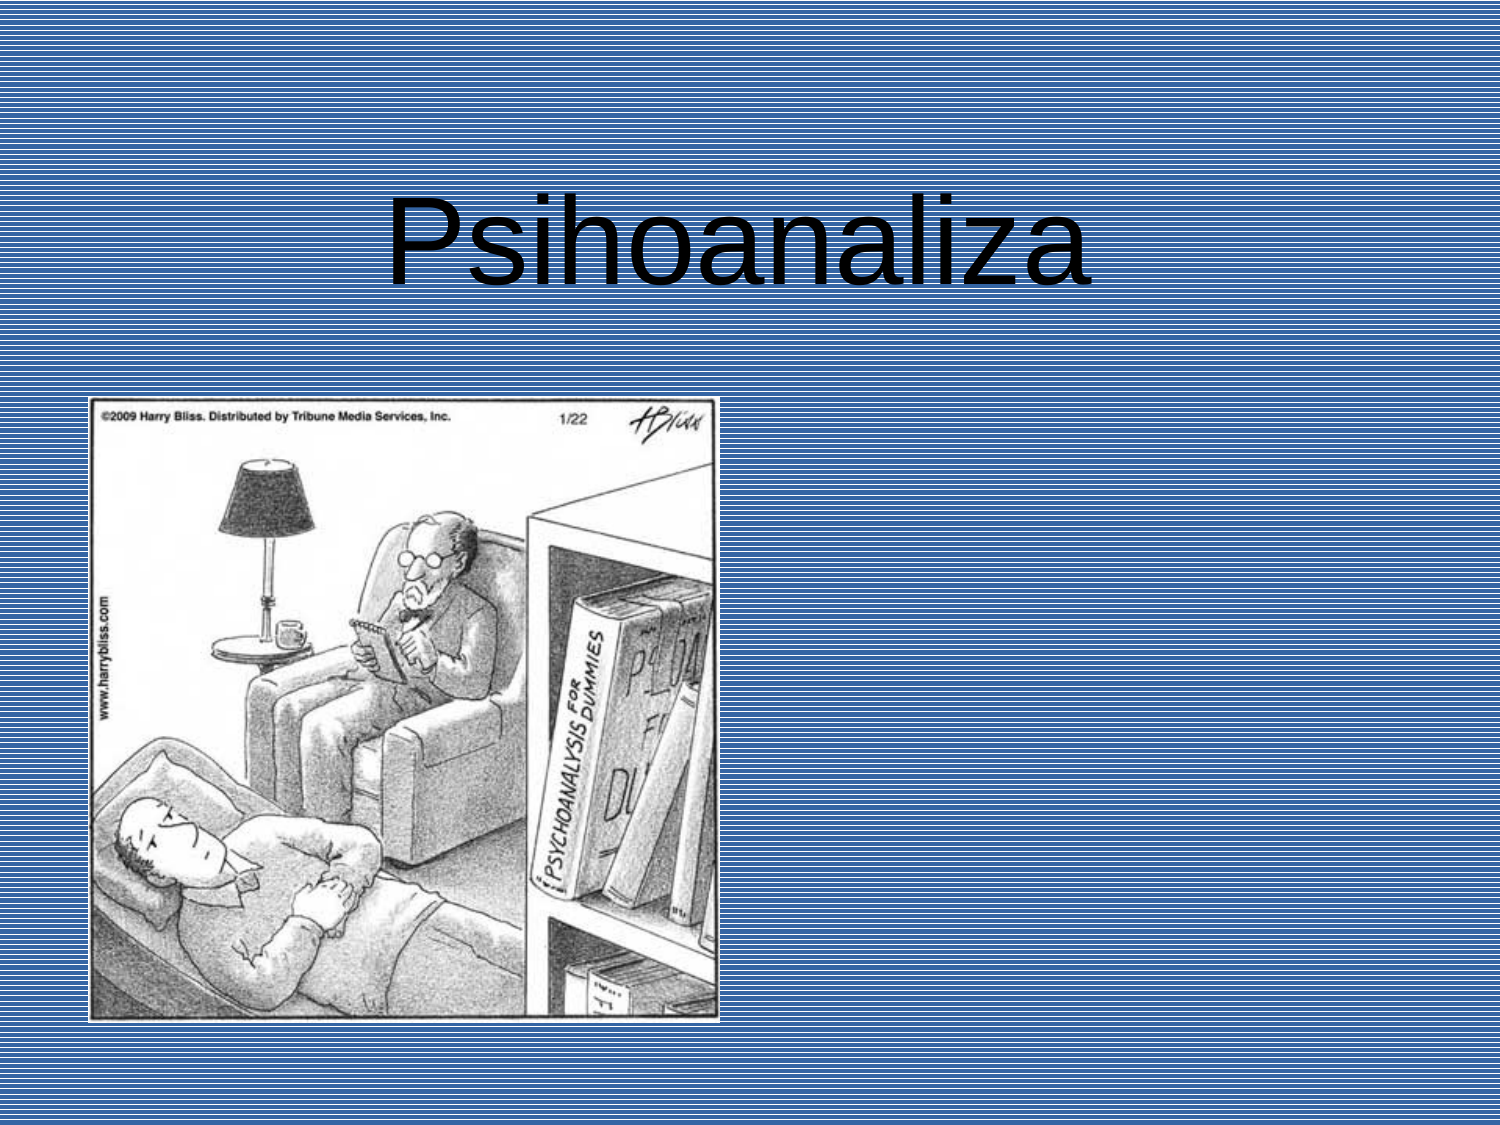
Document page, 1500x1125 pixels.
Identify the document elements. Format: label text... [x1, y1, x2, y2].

picture [88, 397, 720, 1023]
title Psihoanaliza [100, 113, 1376, 355]
